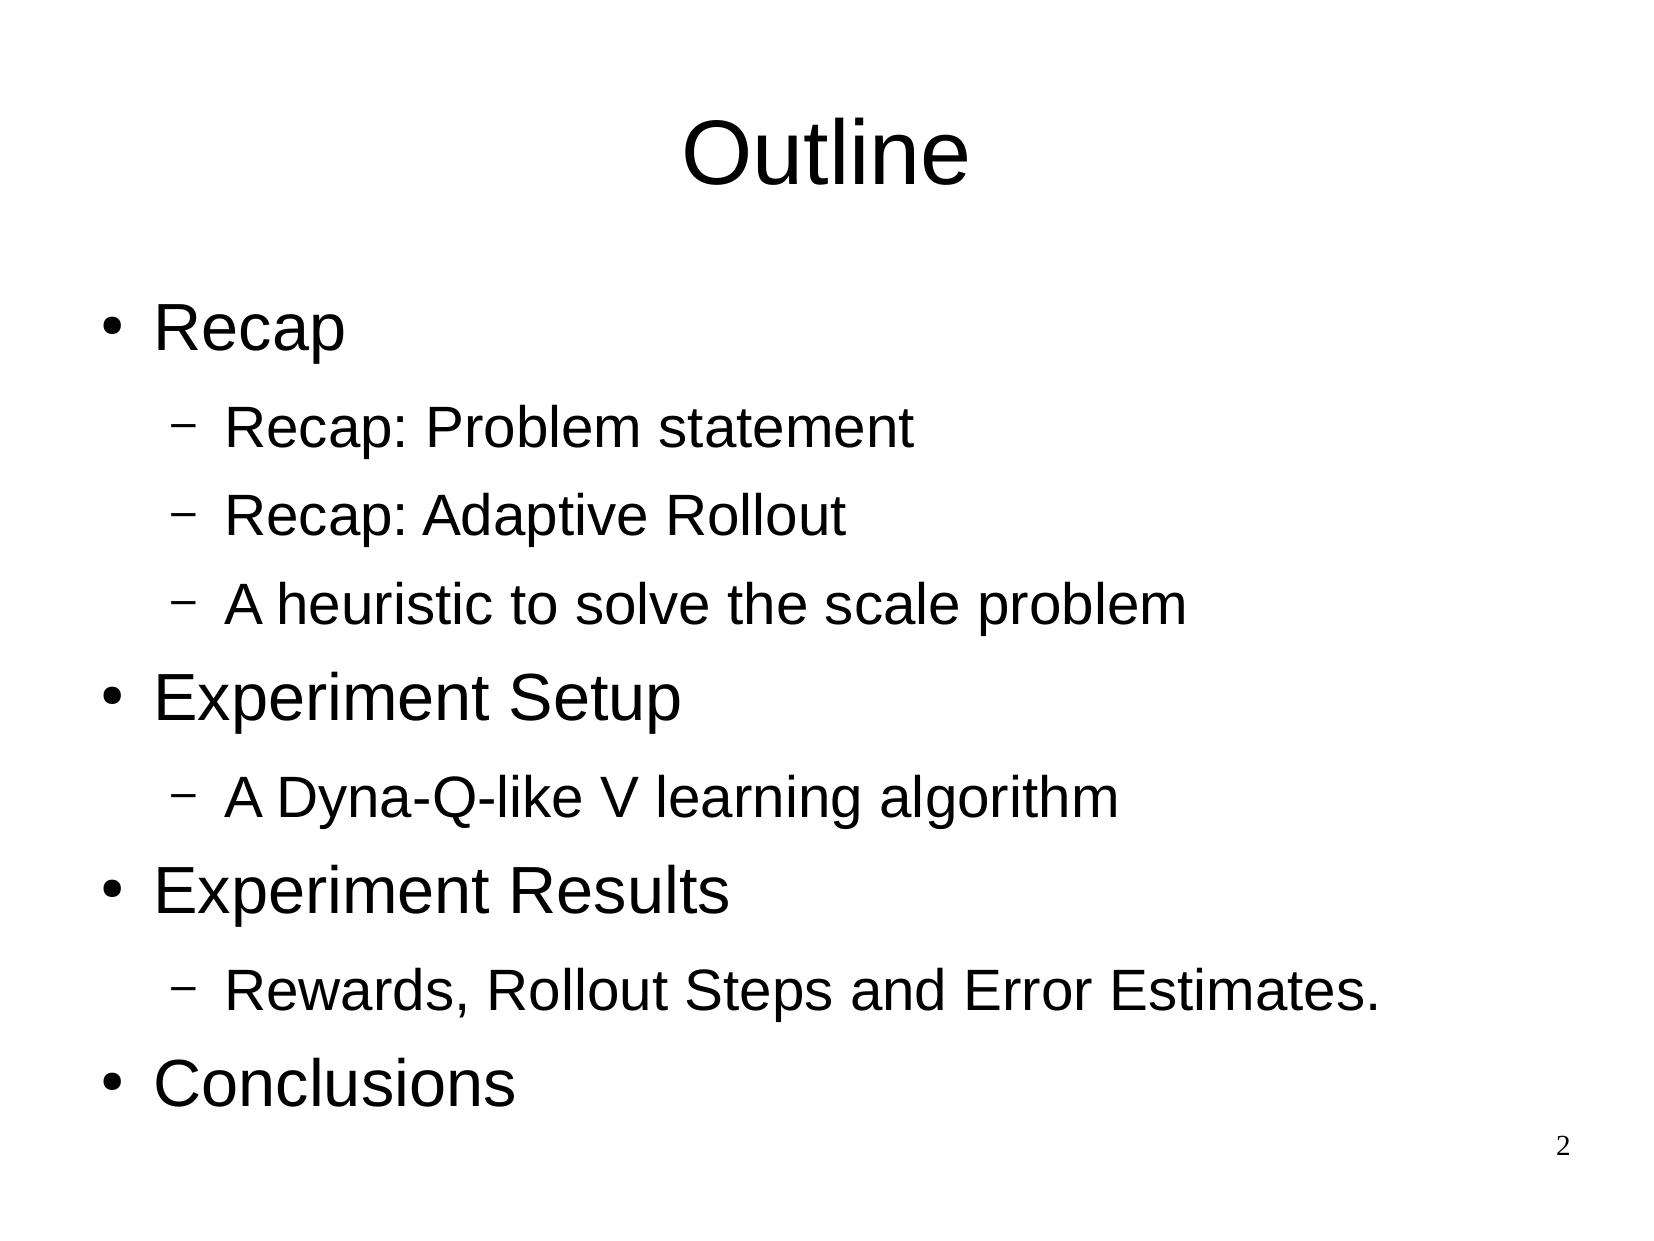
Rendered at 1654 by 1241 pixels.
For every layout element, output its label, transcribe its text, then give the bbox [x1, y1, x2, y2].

title Outline [82, 49, 1571, 257]
list Recap Recap: Problem statement Recap: Adaptive Rollout A heuristic to solve the scale problem Experiment Setup A Dyna-Q-like V learning algorithm Experiment Results Rewards, Rollout Steps and Error Estimates. Conclusions [82, 290, 1571, 1010]
